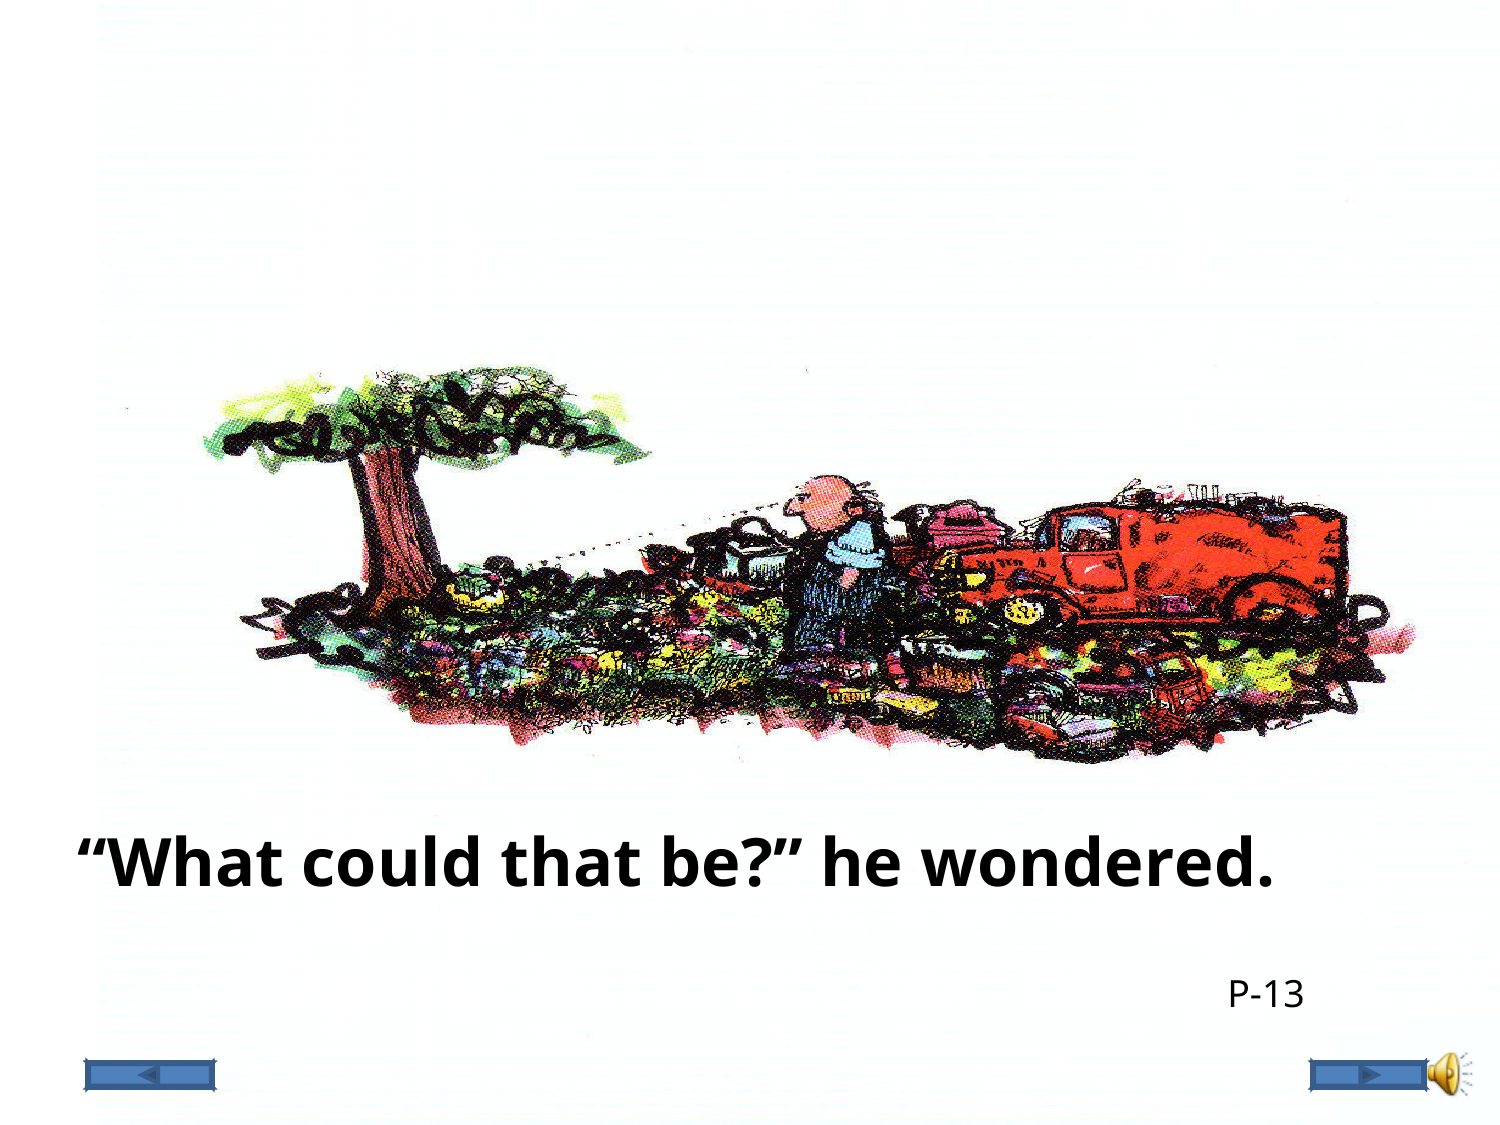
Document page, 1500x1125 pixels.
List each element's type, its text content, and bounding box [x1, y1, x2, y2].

picture [99, 908, 1500, 1125]
text_box “What could that be?” he wondered. [62, 812, 1500, 908]
text_box P-13 [1212, 962, 1326, 1023]
picture [99, 0, 1500, 812]
text_box [1313, 1062, 1426, 1088]
text_box [89, 1062, 213, 1088]
